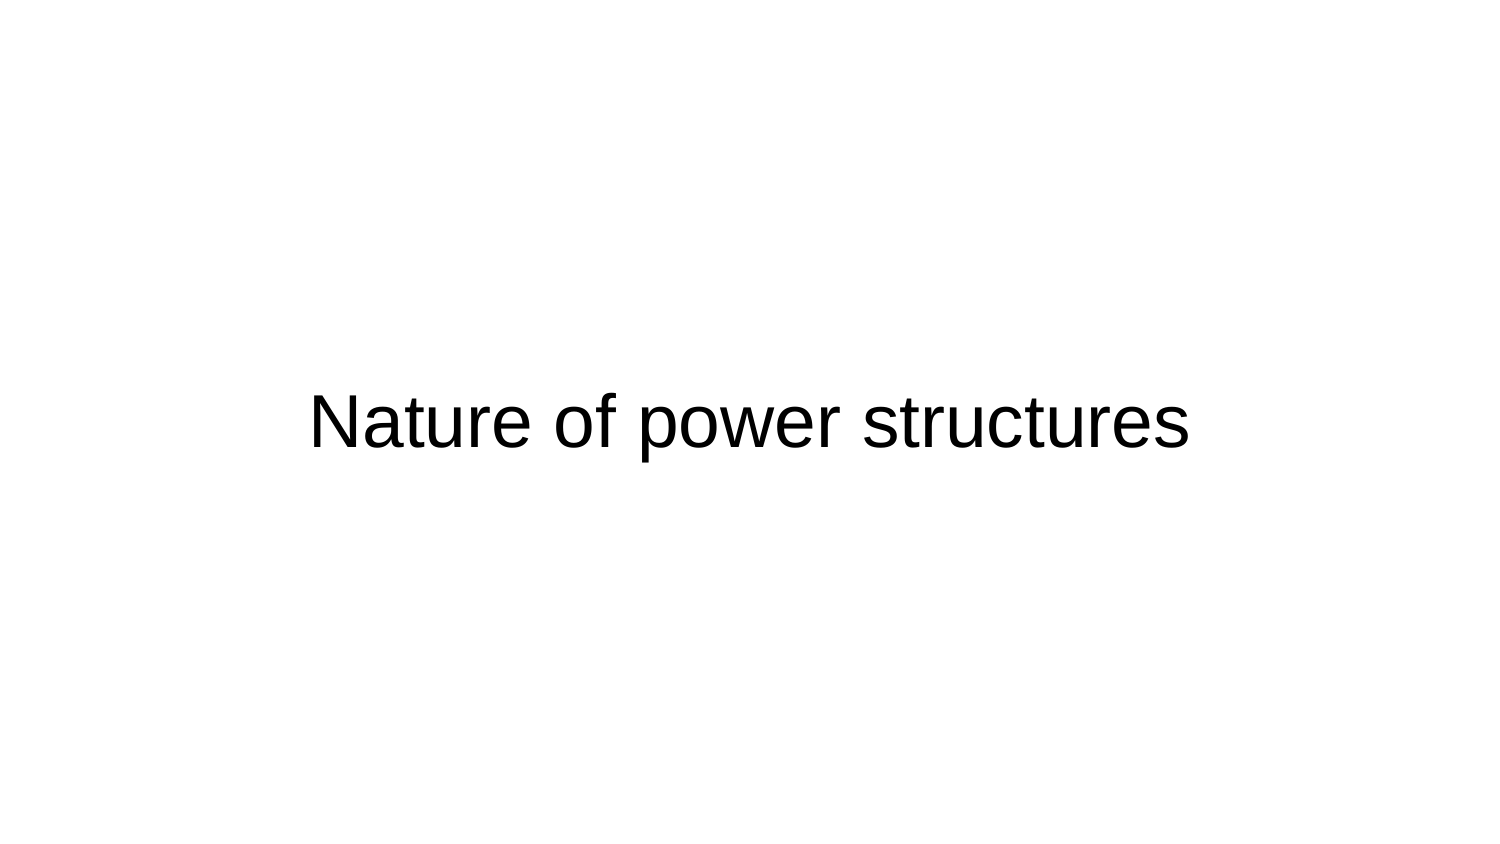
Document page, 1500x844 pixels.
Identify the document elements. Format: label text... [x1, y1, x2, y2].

title Nature of power structures [51, 352, 1449, 491]
